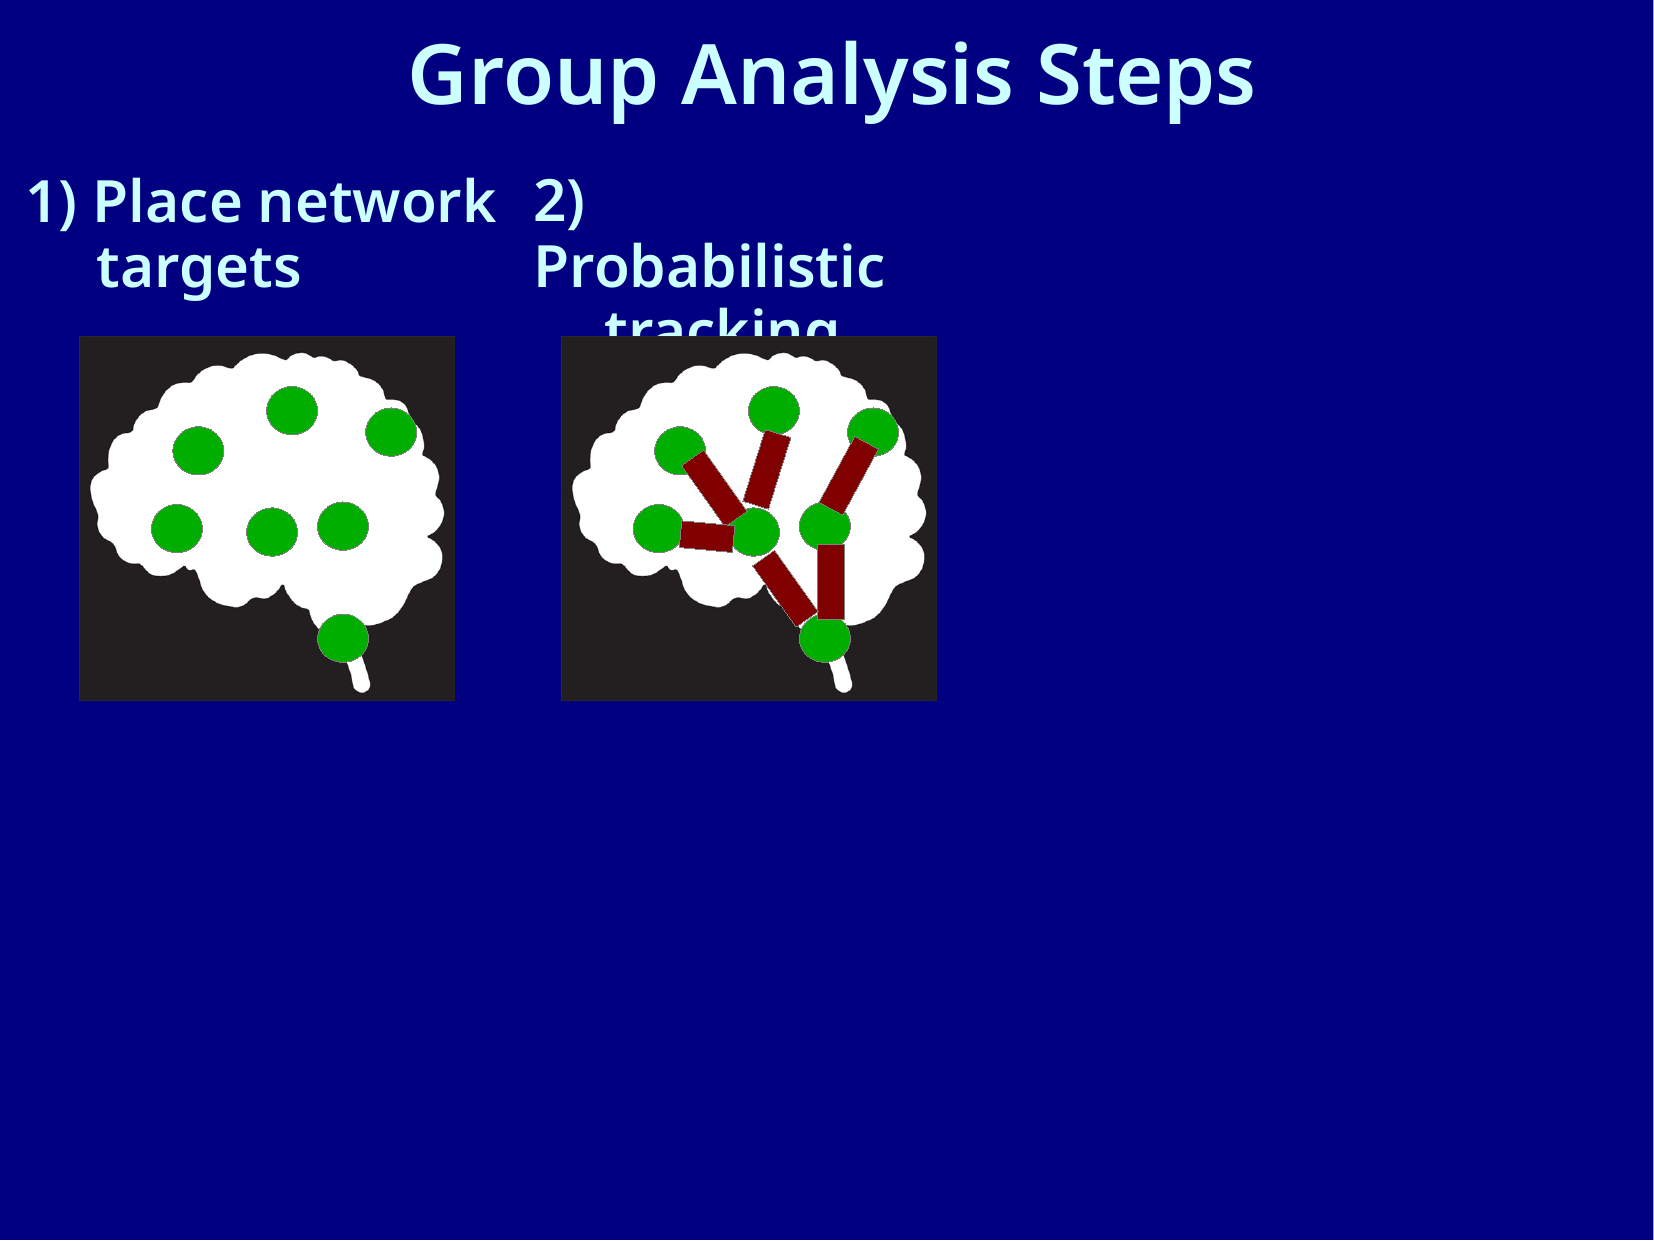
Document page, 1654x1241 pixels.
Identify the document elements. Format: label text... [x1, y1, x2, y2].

text_box [246, 507, 298, 557]
text_box 2) Probabilistic tracking [518, 159, 960, 337]
title Group Analysis Steps [0, 5, 1654, 142]
text_box [172, 426, 224, 475]
text_box [151, 504, 203, 553]
text_box [266, 386, 318, 435]
picture [561, 336, 937, 701]
text_box [633, 386, 899, 663]
text_box 1) Place network targets [10, 159, 518, 226]
text_box [365, 407, 417, 457]
picture [79, 336, 455, 701]
text_box [317, 614, 369, 663]
text_box [317, 501, 369, 551]
